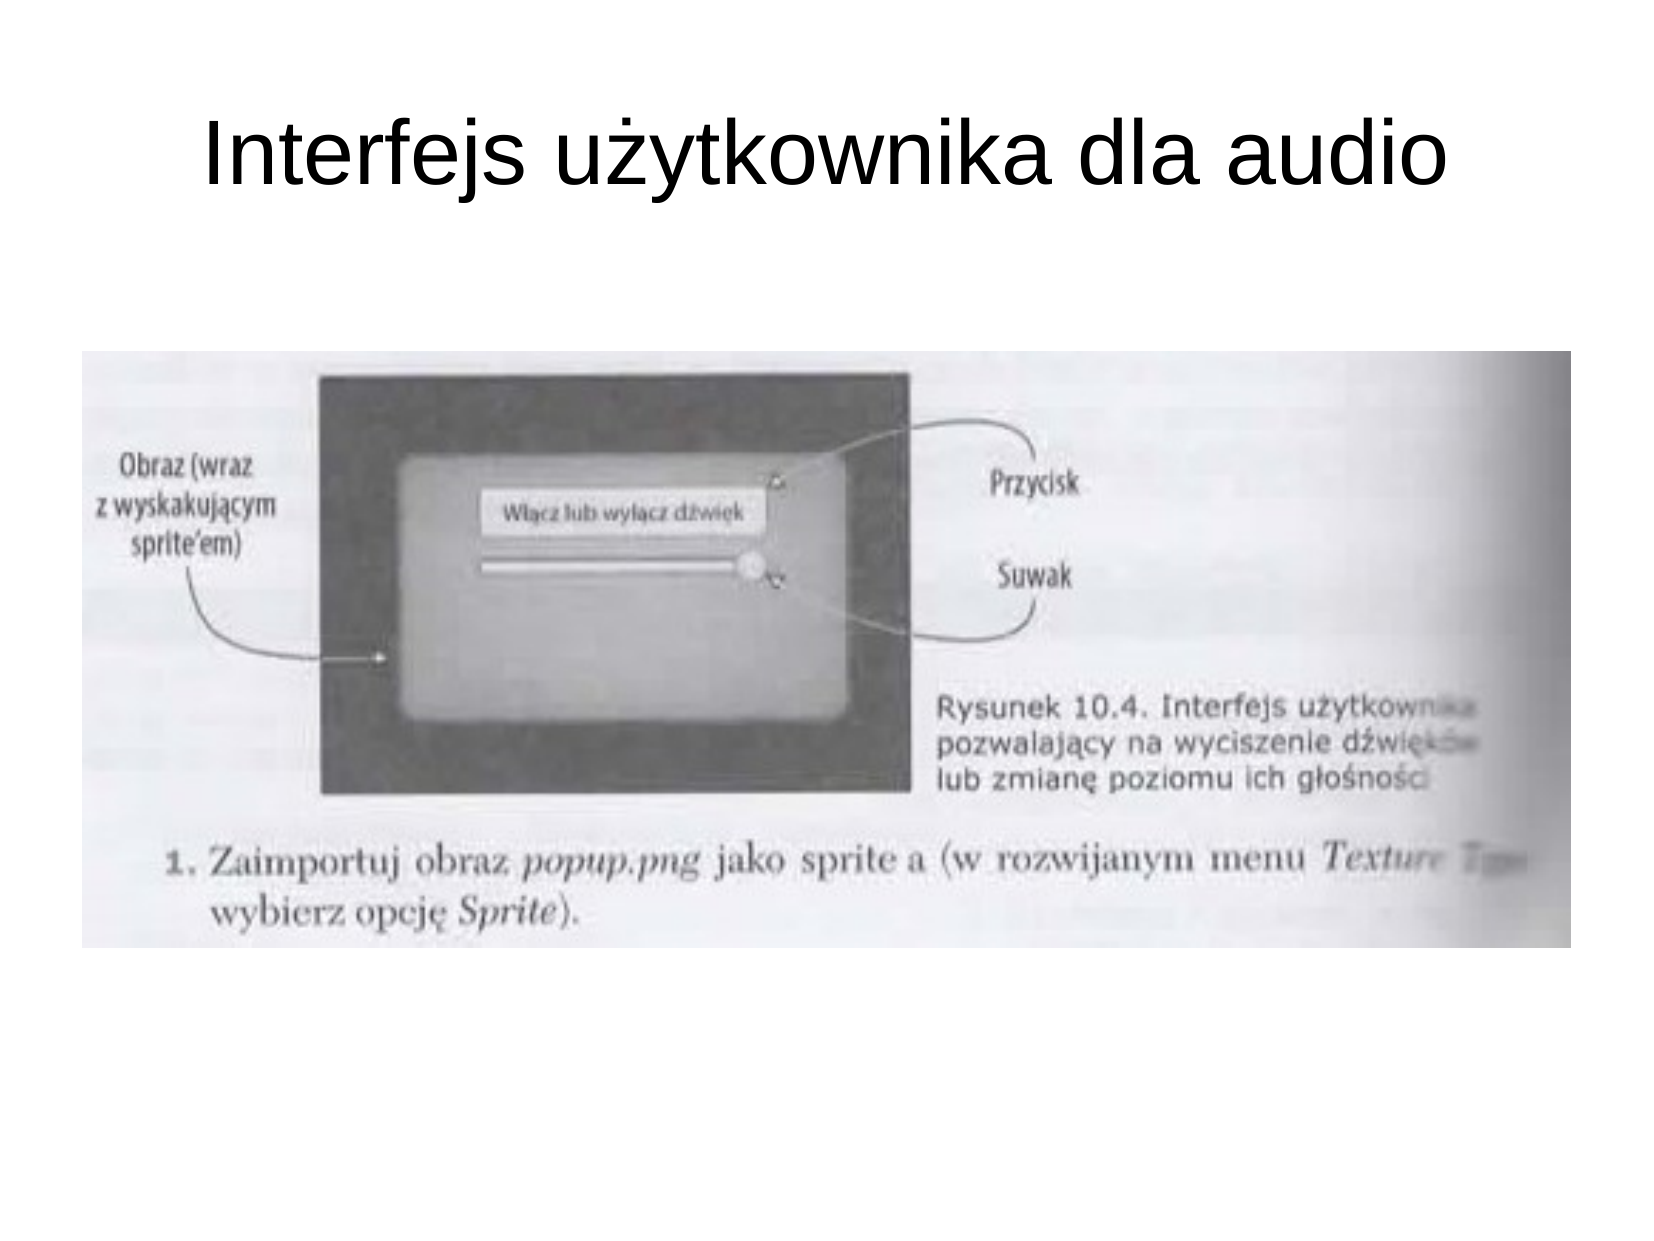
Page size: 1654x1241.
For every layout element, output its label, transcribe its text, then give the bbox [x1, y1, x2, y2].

title Interfejs użytkownika dla audio [82, 49, 1571, 257]
picture [82, 351, 1571, 948]
